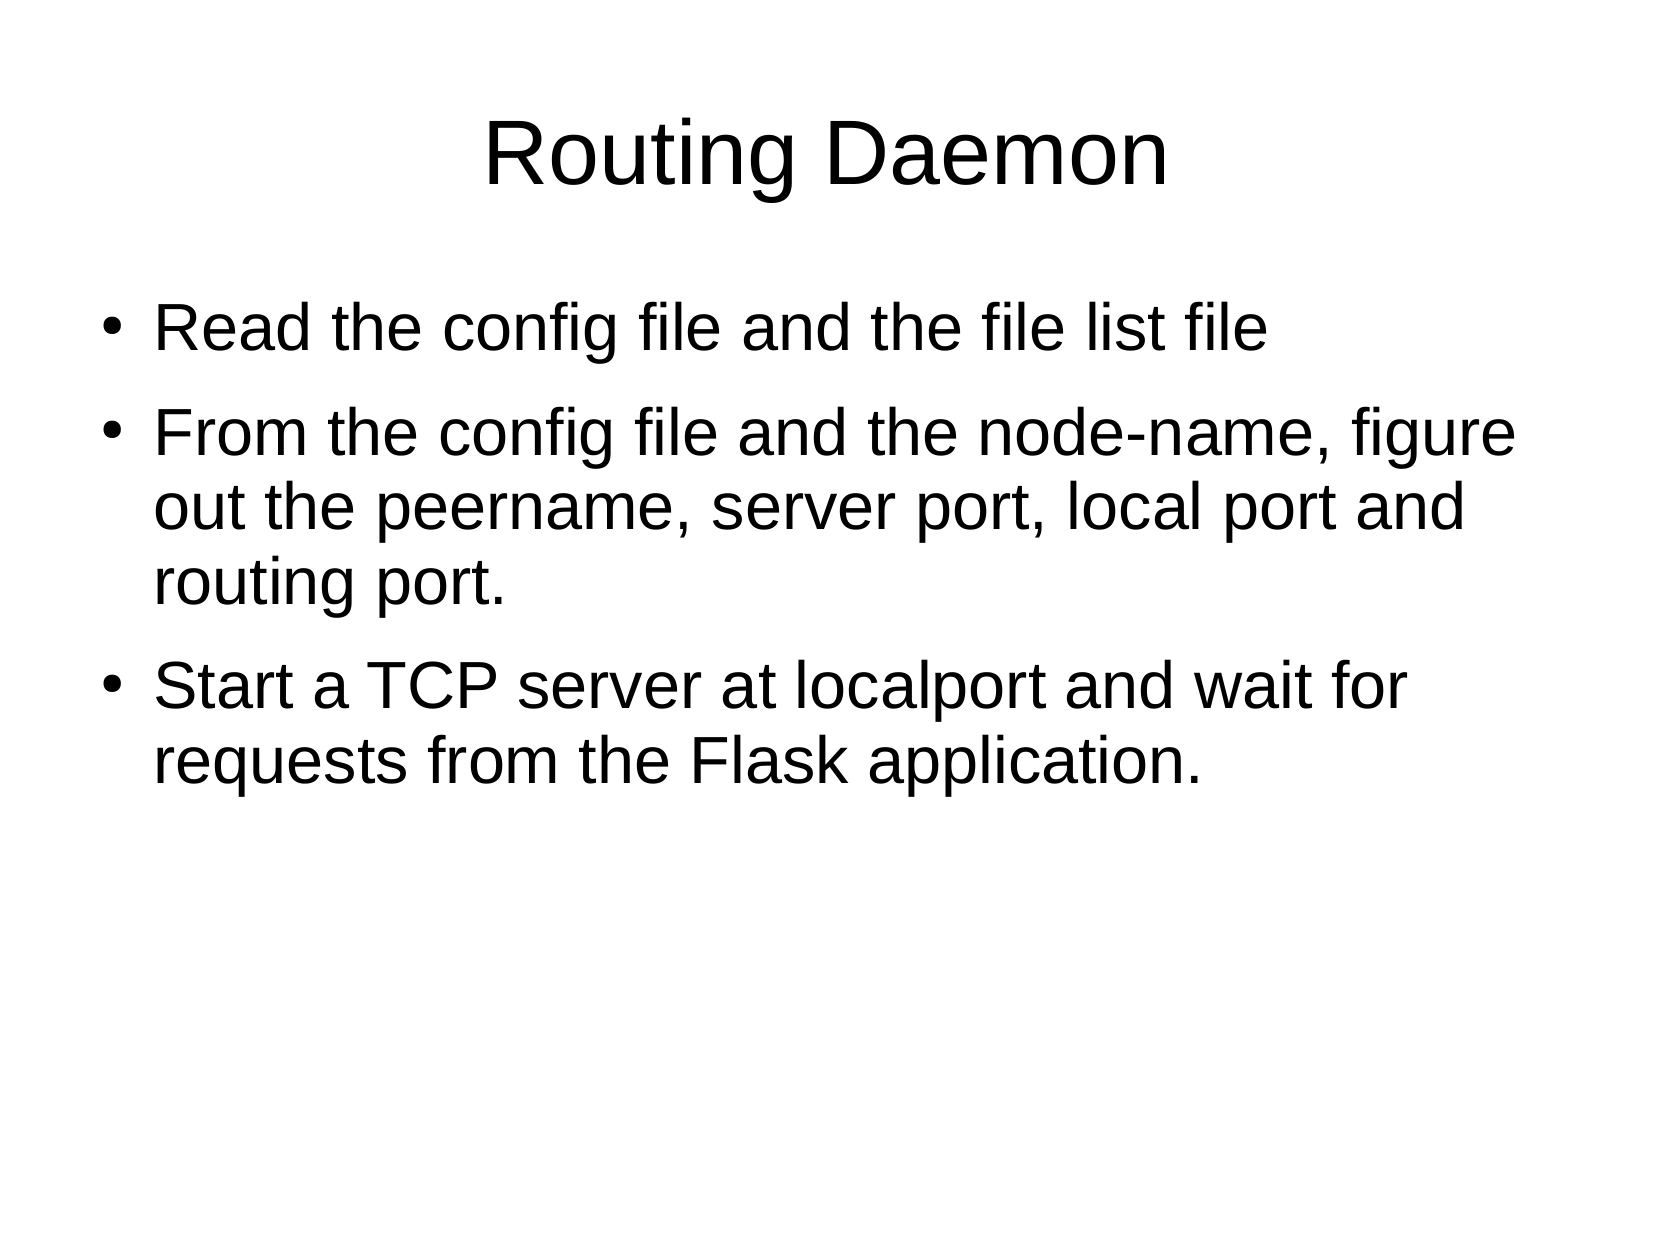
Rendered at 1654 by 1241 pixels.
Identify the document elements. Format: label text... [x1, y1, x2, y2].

title Routing Daemon [82, 56, 1571, 250]
list Read the config file and the file list file From the config file and the node-name, figure out the peername, server port, local port and routing port. Start a TCP server at localport and wait for requests from the Flask application. [82, 290, 1571, 1109]
